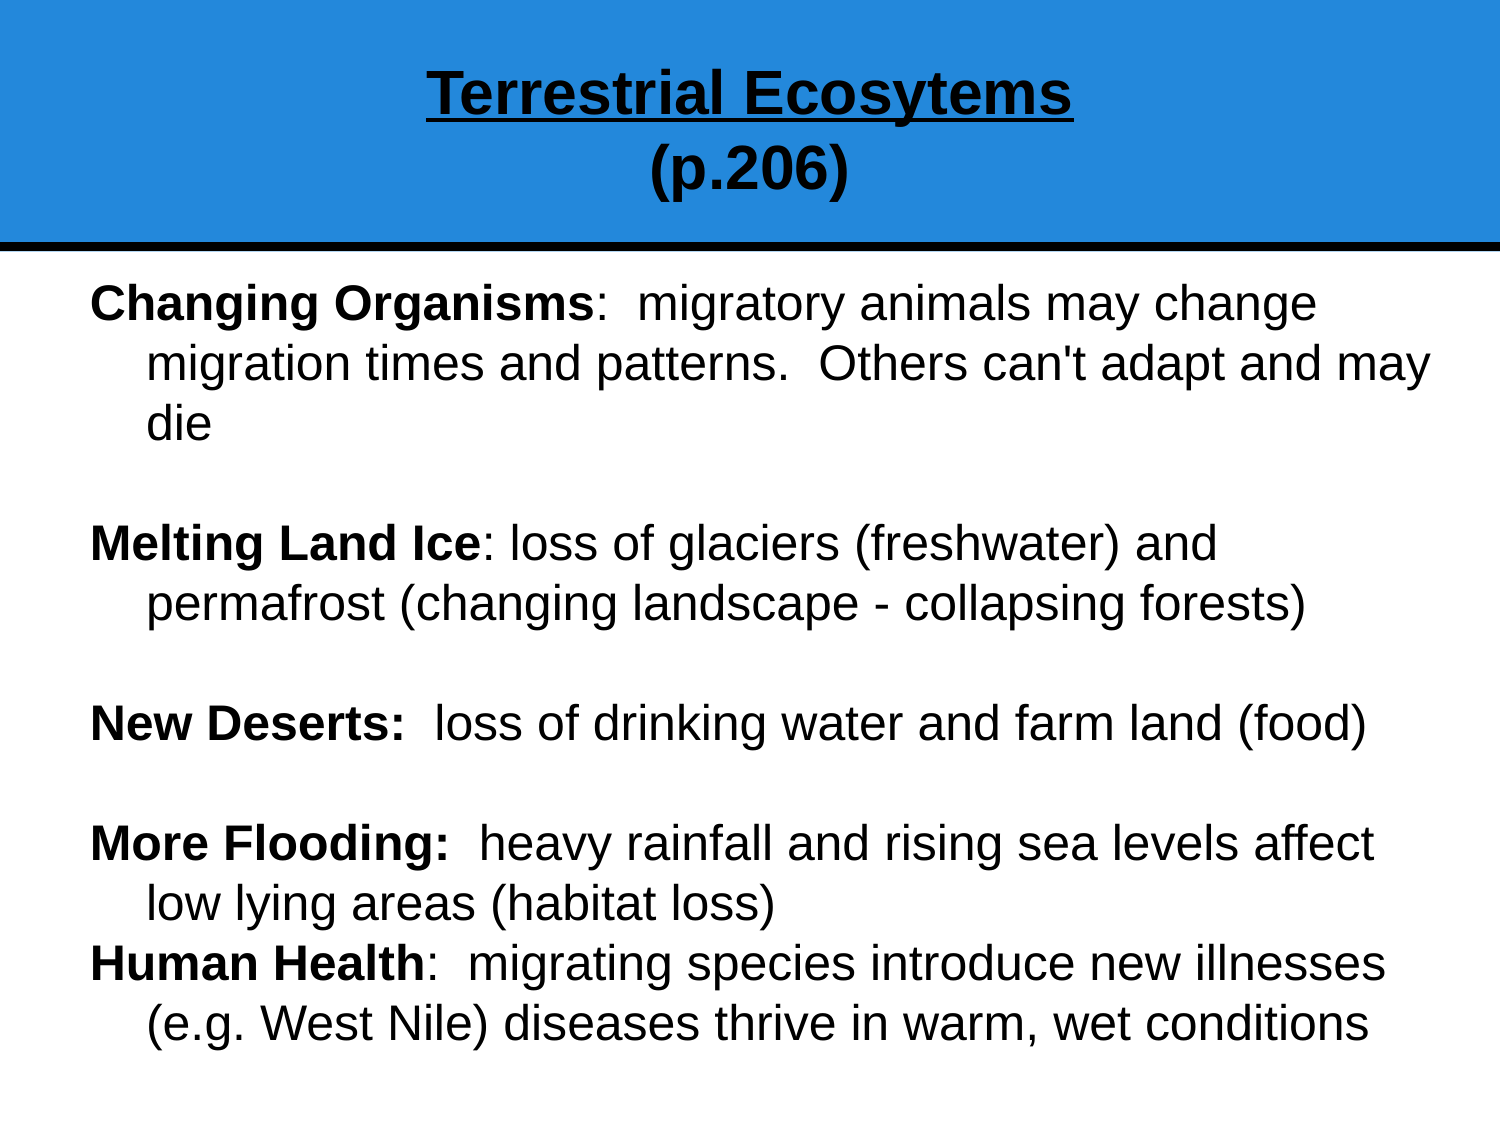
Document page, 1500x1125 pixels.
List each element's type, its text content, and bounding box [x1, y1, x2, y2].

text_box Changing Organisms: migratory animals may change migration times and patterns. Others can't adapt and may die Melting Land Ice: loss of glaciers (freshwater) and permafrost (changing landscape - collapsing forests) New Deserts: loss of drinking water and farm land (food) More Flooding: heavy rainfall and rising sea levels affect low lying areas (habitat loss) Human Health: migrating species introduce new illnesses (e.g. West Nile) diseases thrive in warm, wet conditions [75, 262, 1474, 1078]
text_box Terrestrial Ecosytems (p.206) [75, 45, 1425, 233]
